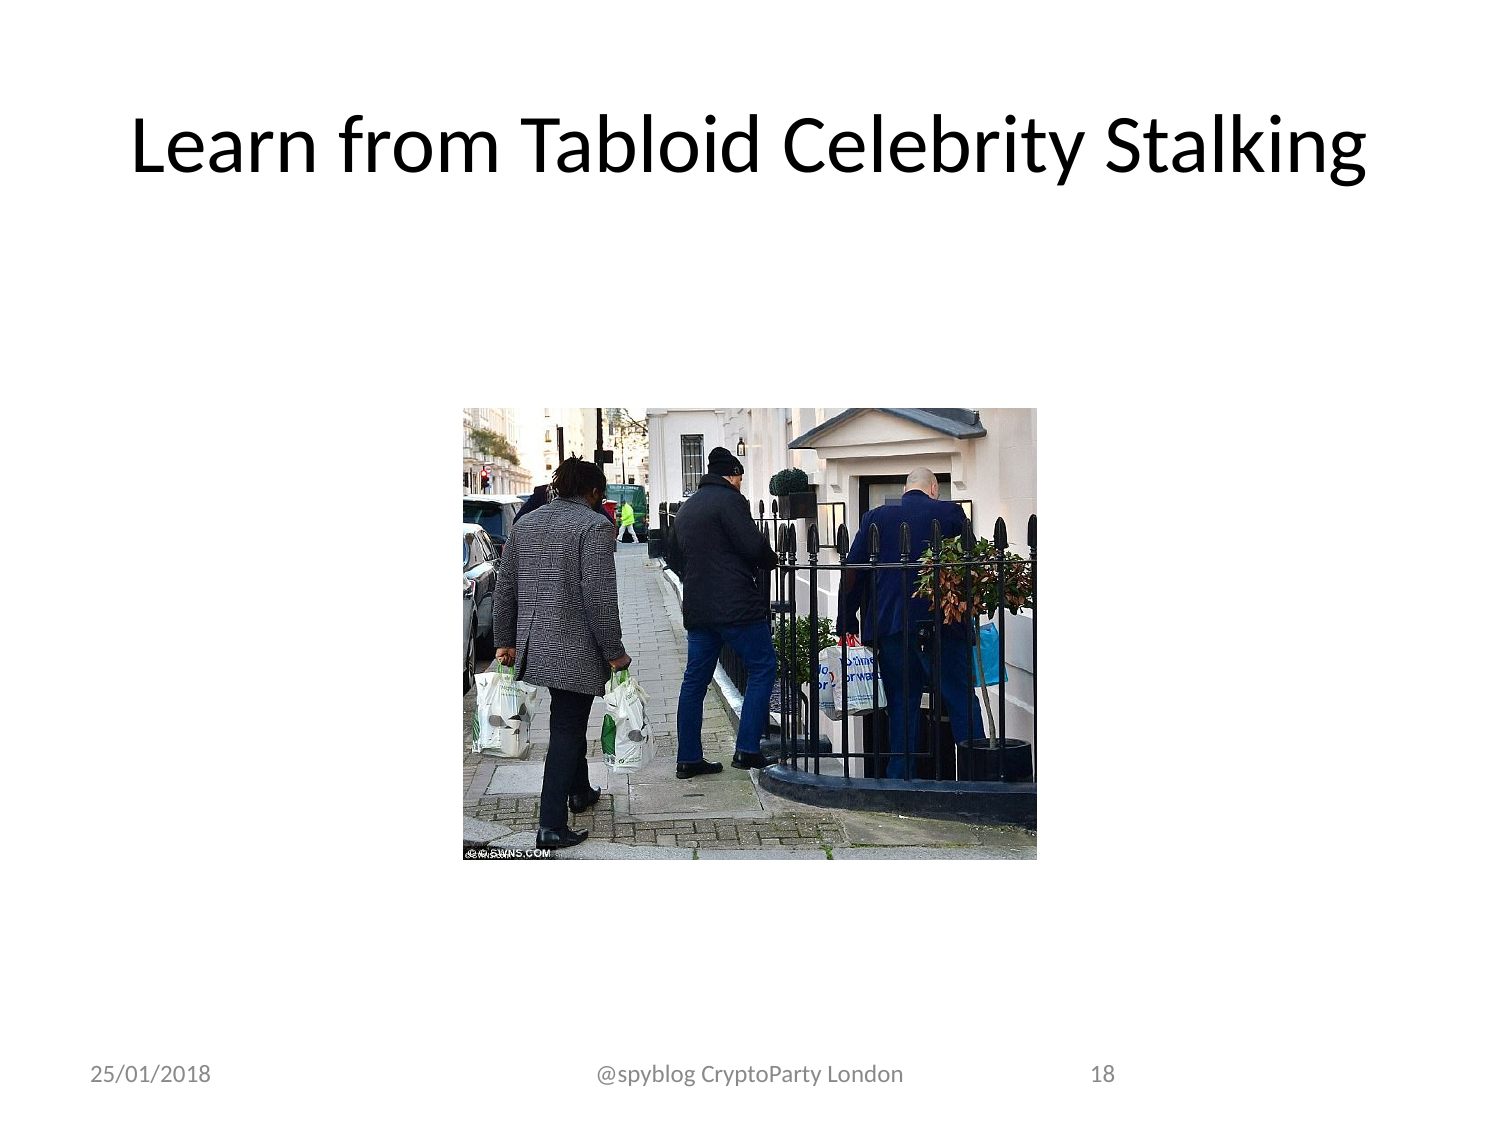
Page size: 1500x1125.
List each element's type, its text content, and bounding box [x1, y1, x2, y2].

text_box @spyblog CryptoParty London [512, 1042, 988, 1103]
text_box 25/01/2018 [75, 1042, 426, 1103]
picture [463, 408, 1037, 860]
text_box ‹#› [1074, 1042, 1426, 1103]
title Learn from Tabloid Celebrity Stalking [75, 45, 1426, 233]
